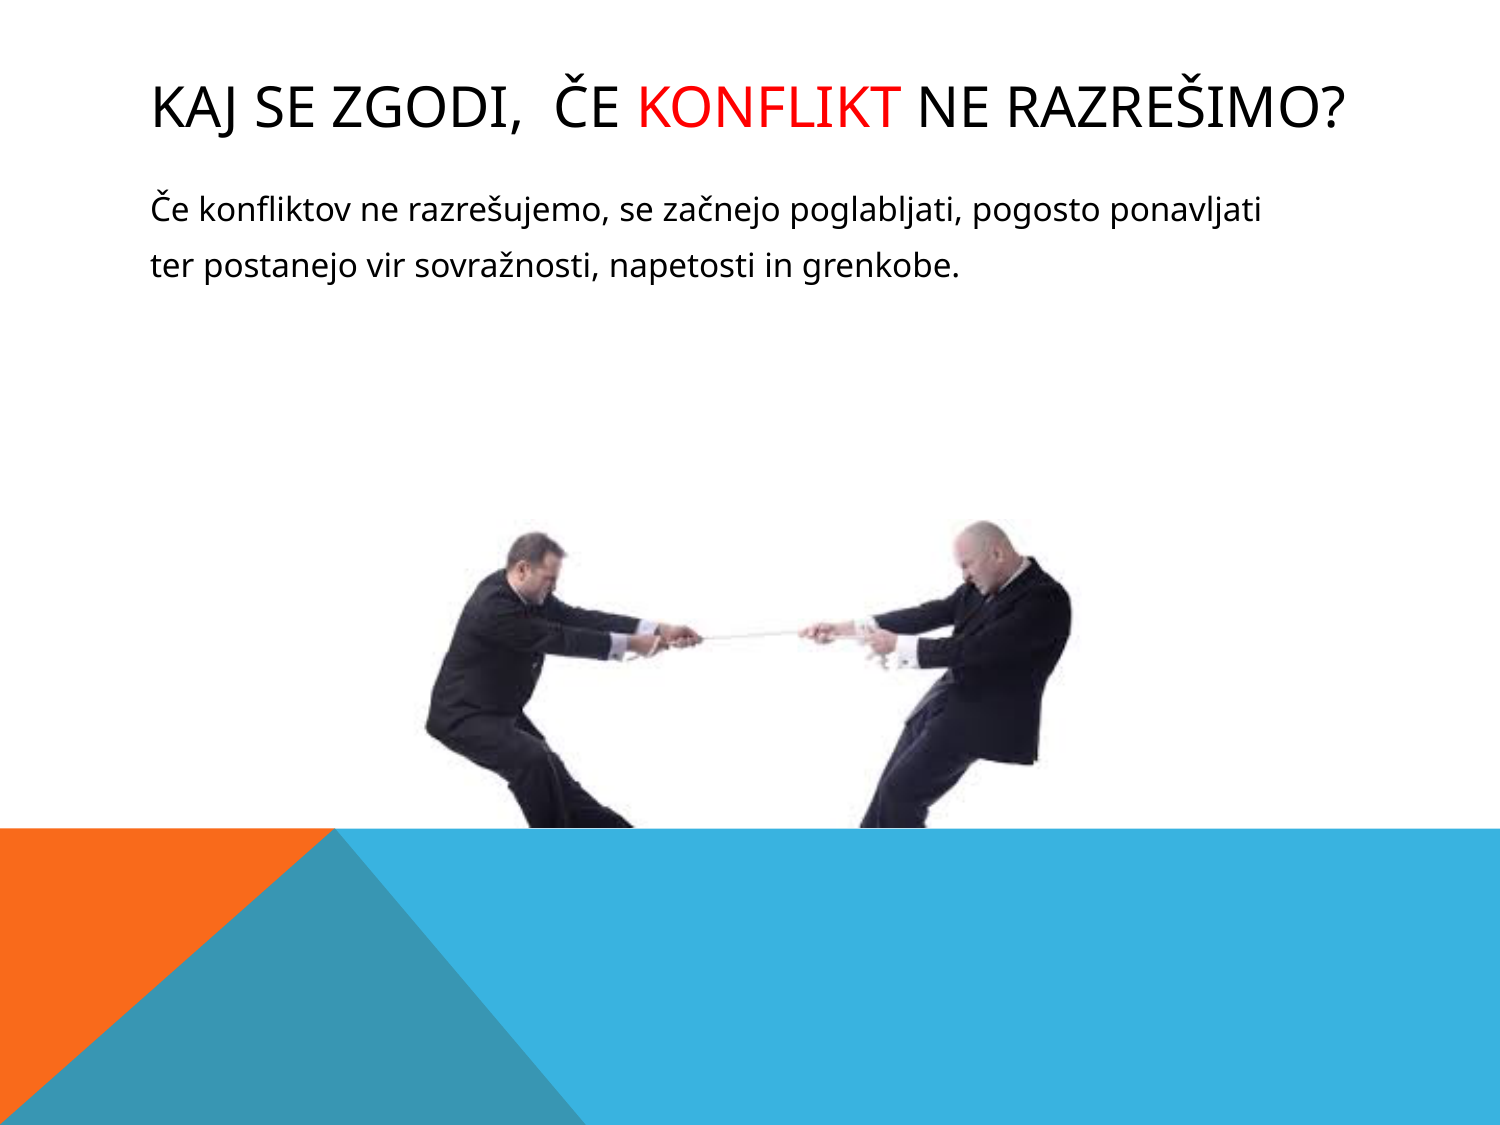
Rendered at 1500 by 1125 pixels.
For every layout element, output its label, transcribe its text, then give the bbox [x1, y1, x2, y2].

picture [398, 519, 1109, 828]
title Kaj se zgodi, če konflikt ne razrešimo? [135, 60, 1369, 150]
list Če konfliktov ne razrešujemo, se začnejo poglabljati, pogosto ponavljati ter postanejo vir sovražnosti, napetosti in grenkobe. [135, 180, 1369, 768]
